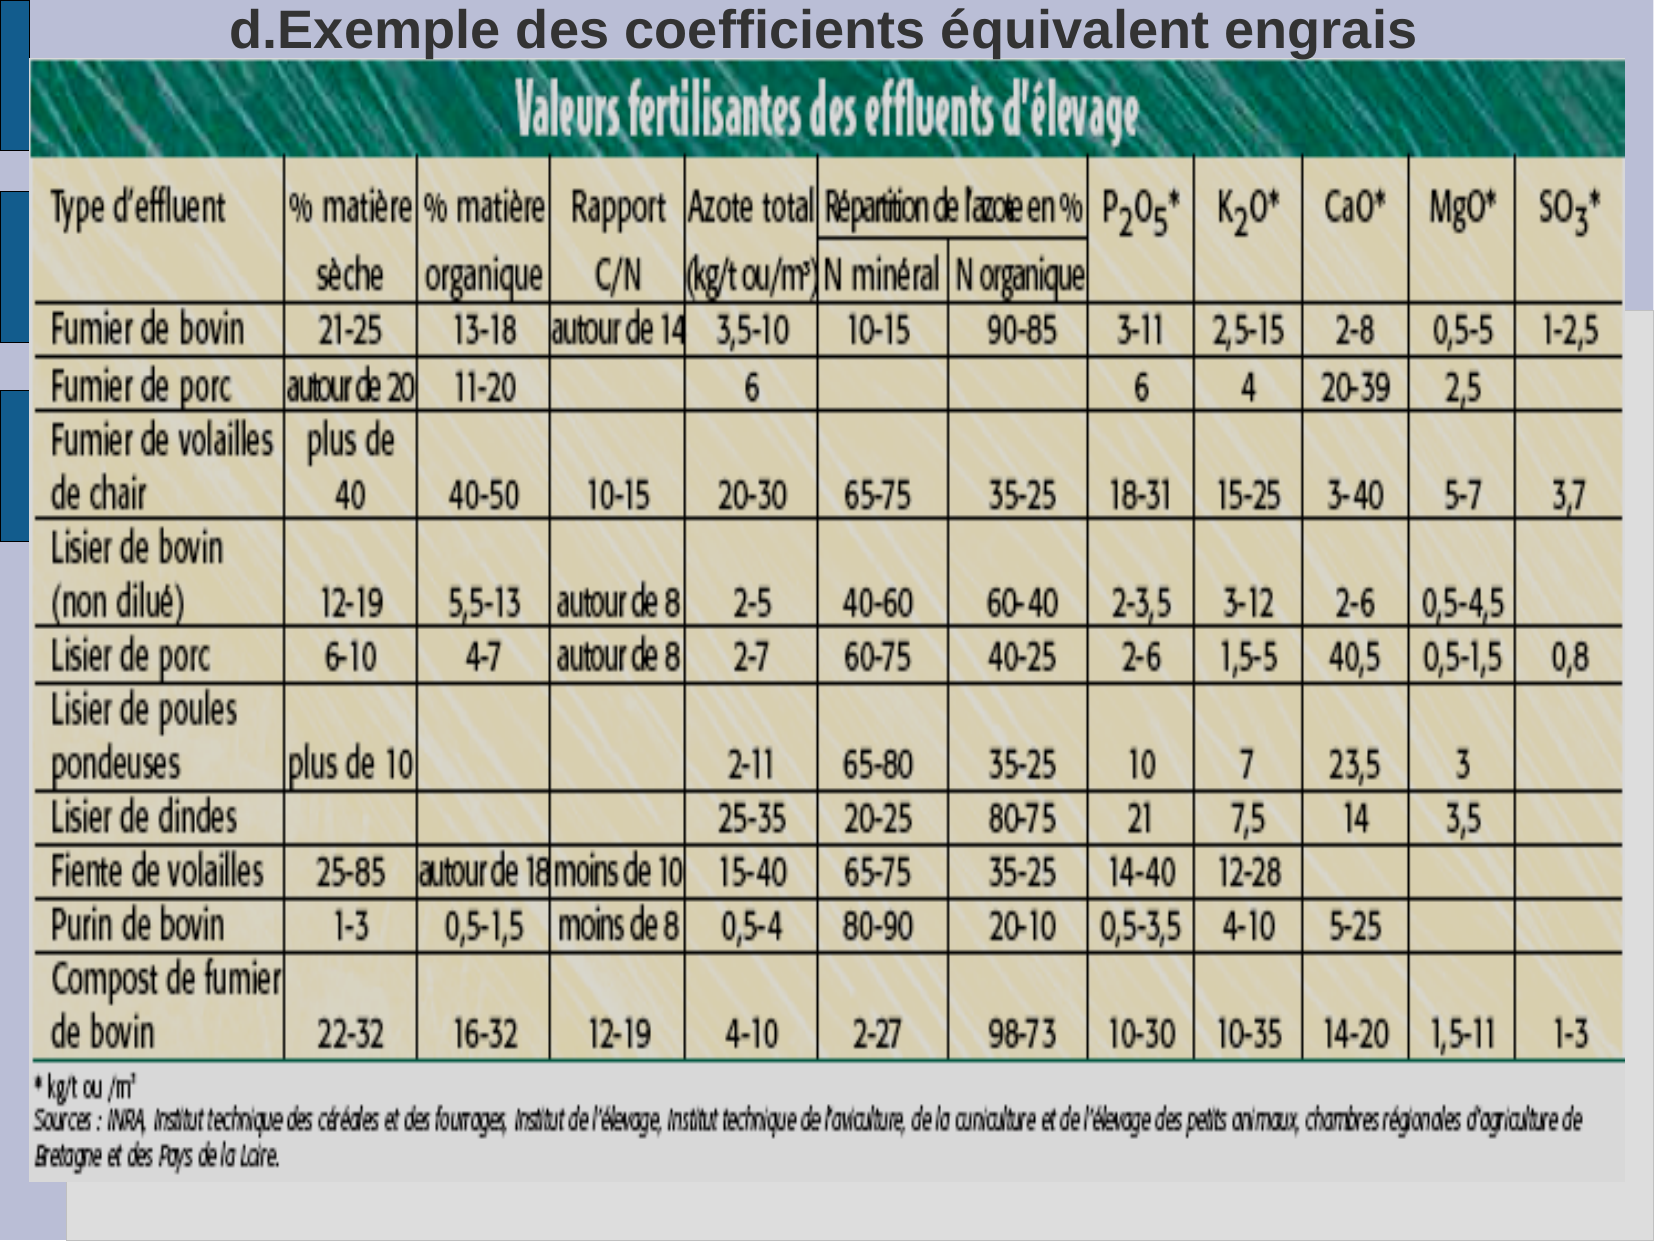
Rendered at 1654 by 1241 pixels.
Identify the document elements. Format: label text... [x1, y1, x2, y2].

picture [29, 58, 1625, 1182]
title d.Exemple des coefficients équivalent engrais [118, 0, 1531, 61]
